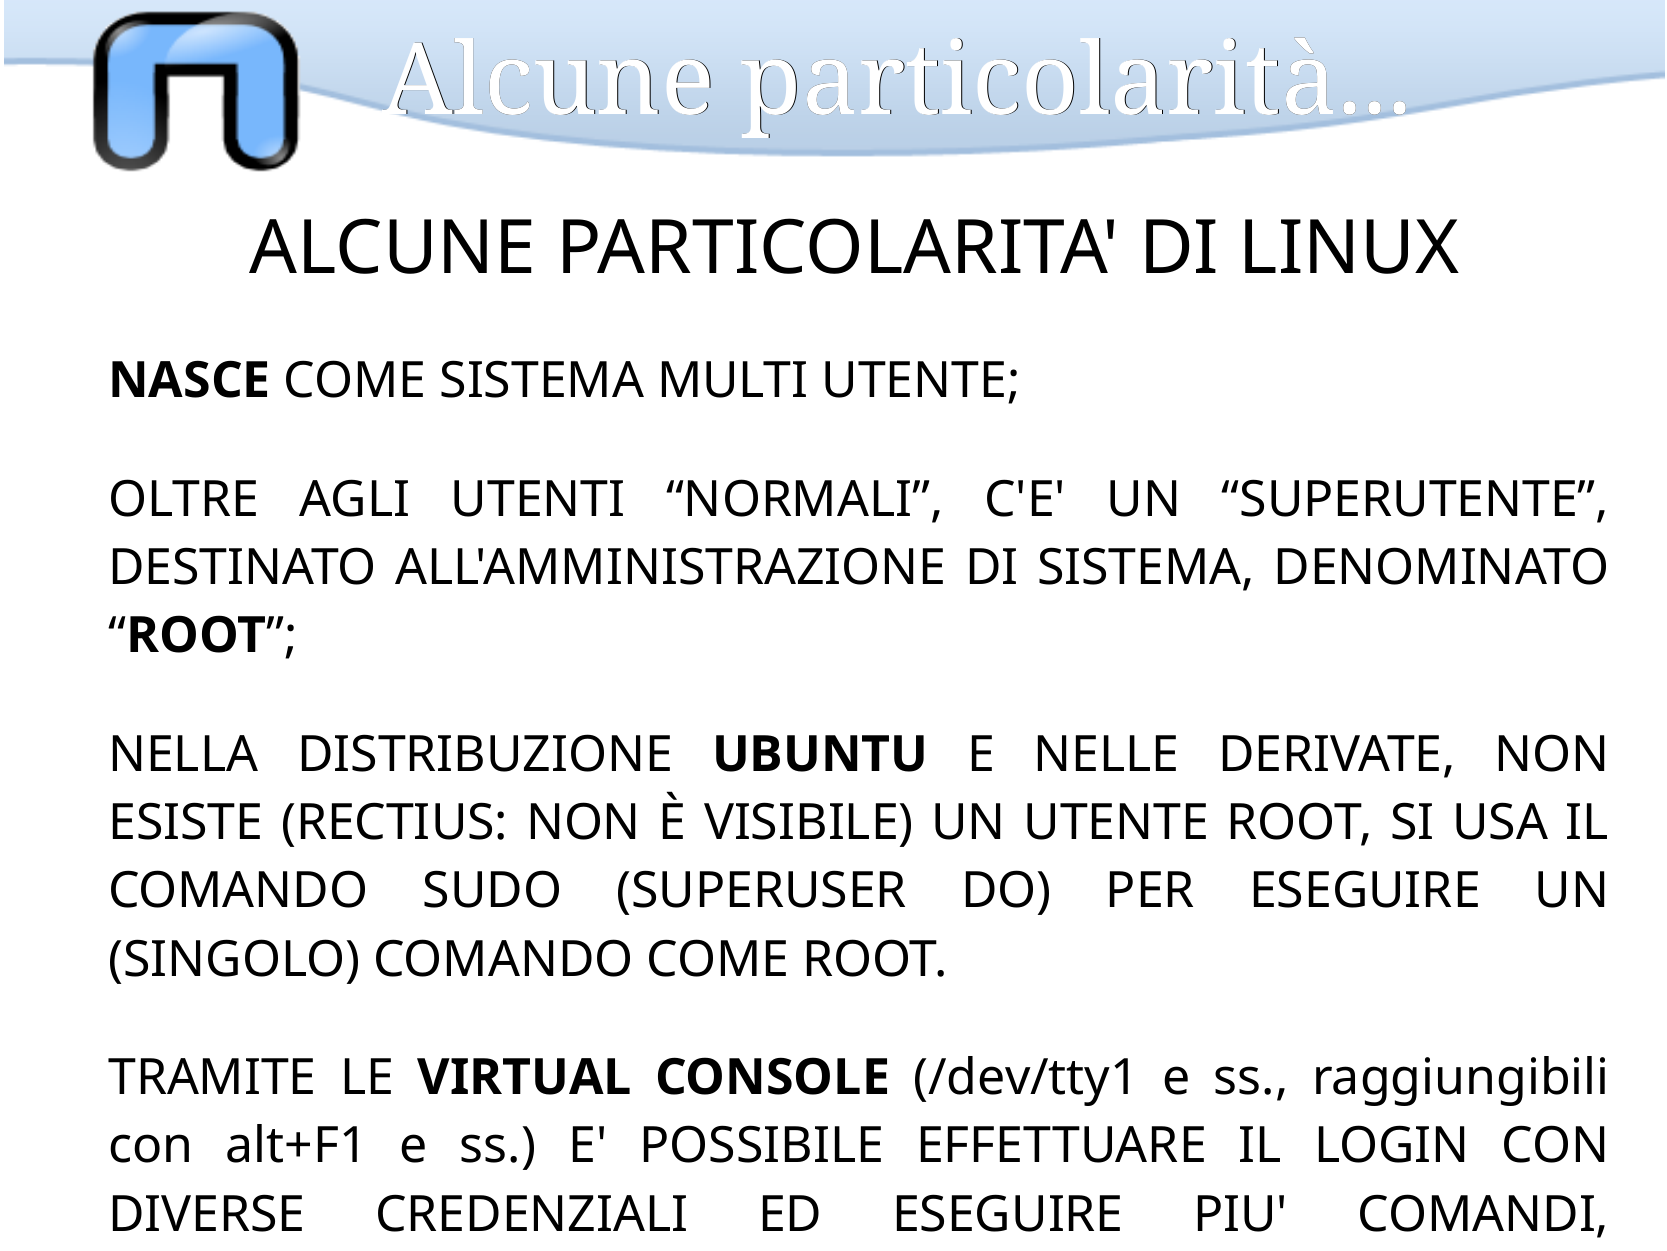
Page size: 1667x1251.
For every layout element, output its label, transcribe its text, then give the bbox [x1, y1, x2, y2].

picture [0, 0, 1667, 1251]
text_box Alcune particolarità... [368, 0, 1476, 143]
list NASCE COME SISTEMA MULTI UTENTE; OLTRE AGLI UTENTI “NORMALI”, C'E' UN “SUPERUTENTE”, DESTINATO ALL'AMMINISTRAZIONE DI SISTEMA, DENOMINATO “ROOT”; NELLA DISTRIBUZIONE UBUNTU E NELLE DERIVATE, NON ESISTE (RECTIUS: NON È VISIBILE) UN UTENTE ROOT, SI USA IL COMANDO SUDO (SUPERUSER DO) PER ESEGUIRE UN (SINGOLO) COMANDO COME ROOT. TRAMITE LE VIRTUAL CONSOLE (/dev/tty1 e ss., raggiungibili con alt+F1 e ss.) E' POSSIBILE EFFETTUARE IL LOGIN CON DIVERSE CREDENZIALI ED ESEGUIRE PIU' COMANDI, CONTEMPORANEAMENTE. [108, 344, 1611, 1225]
title ALCUNE PARTICOLARITA' DI LINUX [184, 209, 1526, 344]
